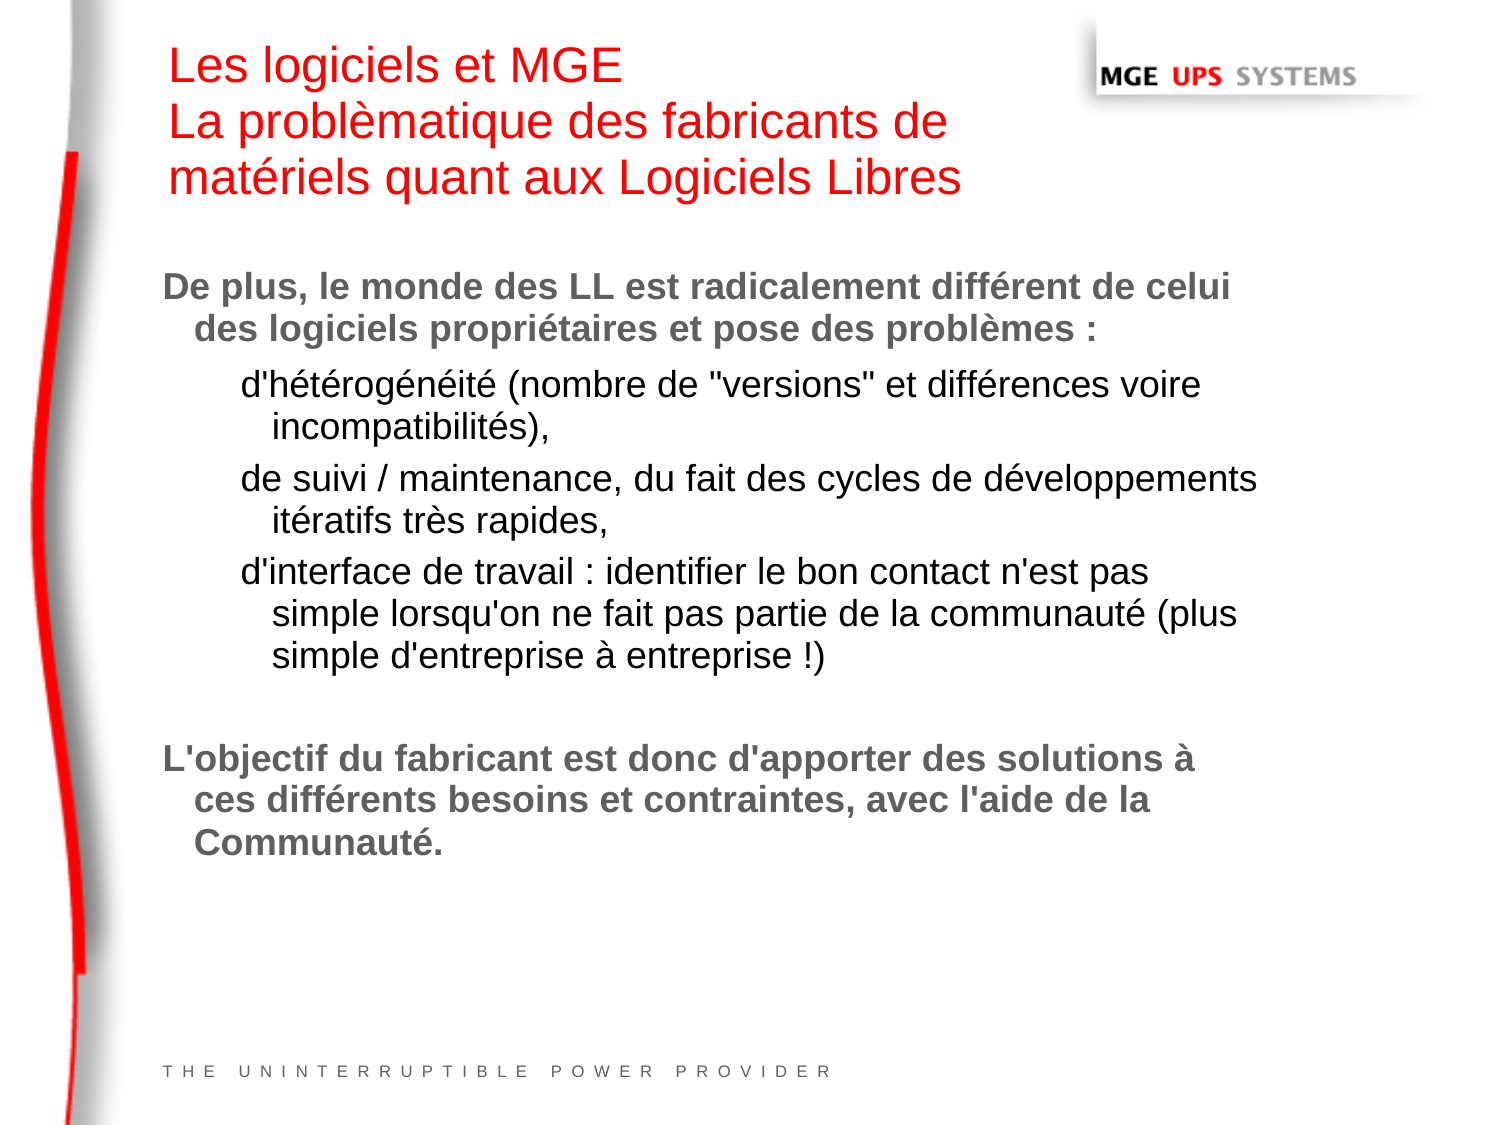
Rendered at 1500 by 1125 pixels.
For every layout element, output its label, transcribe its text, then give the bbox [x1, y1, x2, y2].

title Les logiciels et MGE La problèmatique des fabricants de matériels quant aux Logiciels Libres [168, 37, 1019, 224]
list De plus, le monde des LL est radicalement différent de celui des logiciels propriétaires et pose des problèmes : d'hétérogénéité (nombre de "versions" et différences voire incompatibilités), de suivi / maintenance, du fait des cycles de développements itératifs très rapides, d'interface de travail : identifier le bon contact n'est pas simple lorsqu'on ne fait pas partie de la communauté (plus simple d'entreprise à entreprise !) L'objectif du fabricant est donc d'apporter des solutions à ces différents besoins et contraintes, avec l'aide de la Communauté. [162, 265, 1263, 976]
